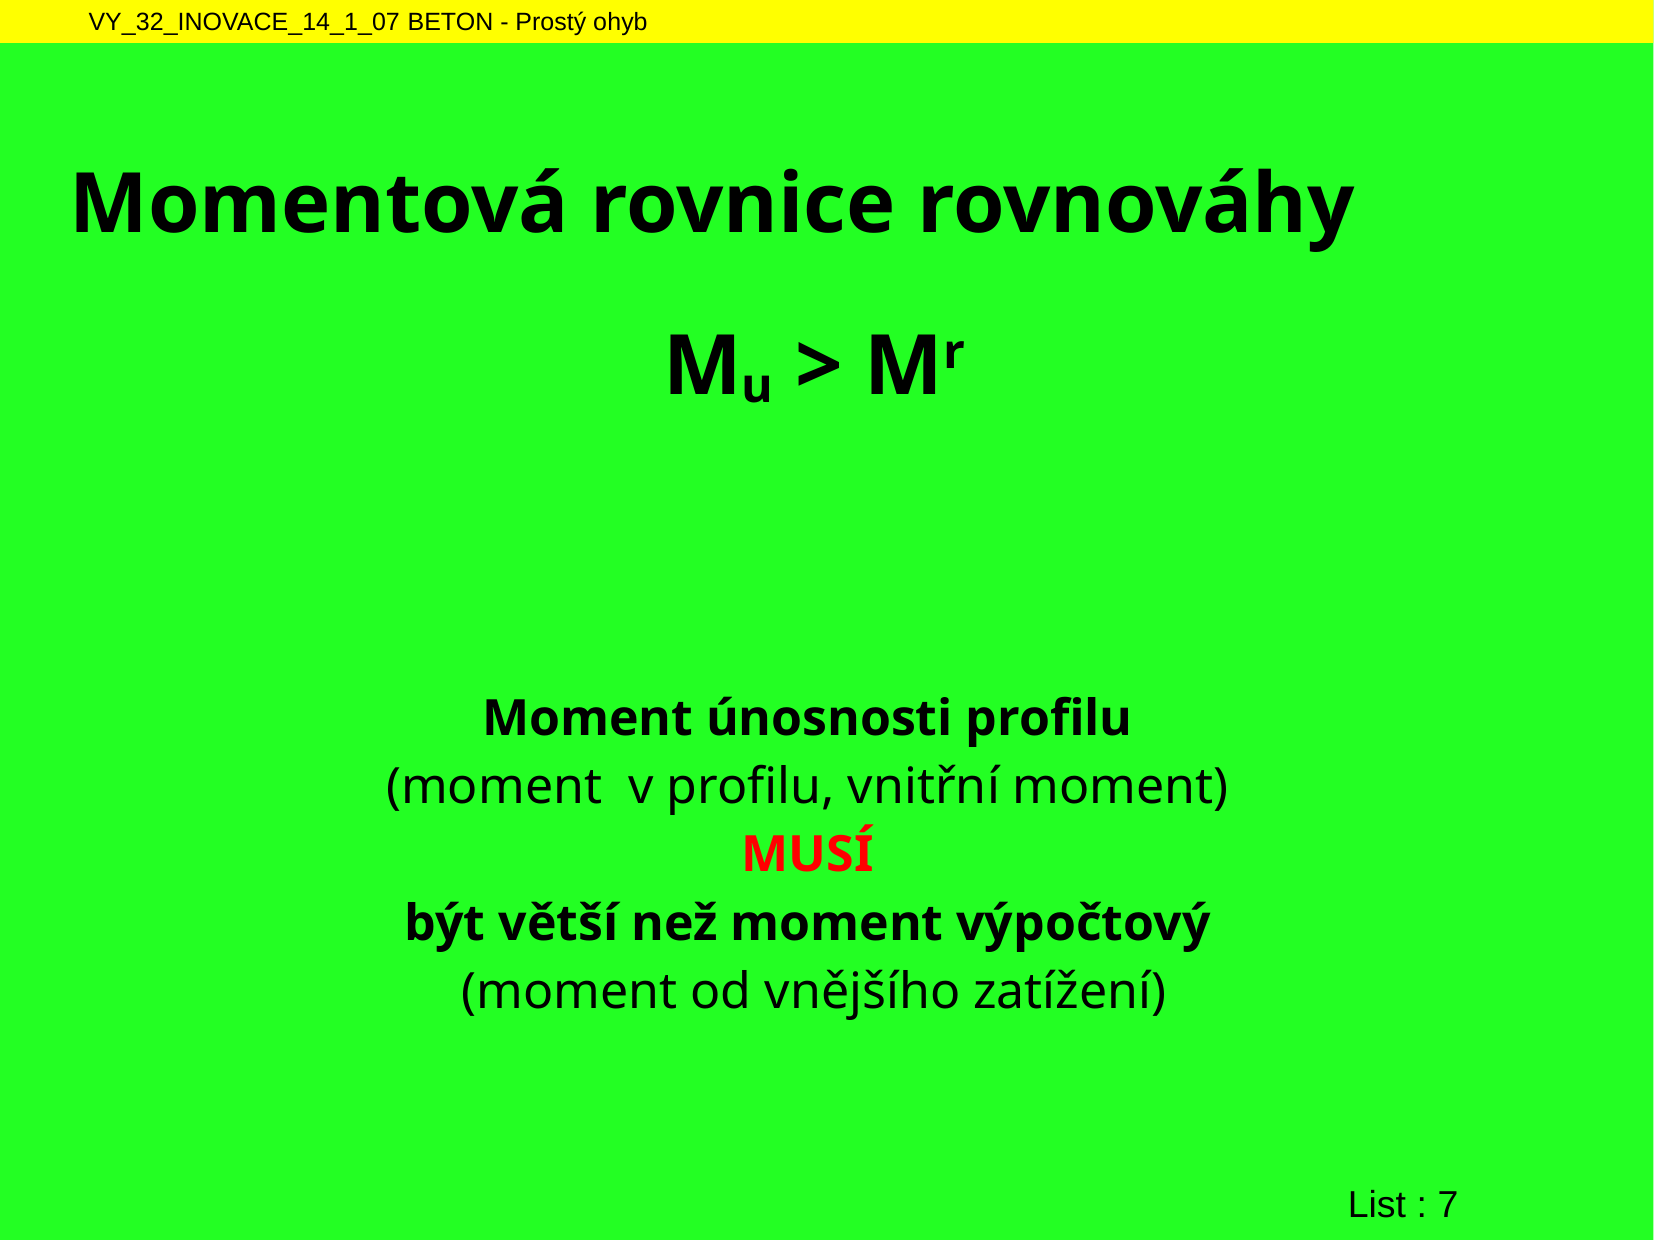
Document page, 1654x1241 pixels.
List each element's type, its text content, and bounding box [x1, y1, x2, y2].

text_box List : <číslo> [1357, 1176, 1599, 1241]
text_box Moment únosnosti profilu (moment v profilu, vnitřní moment) MUSÍ být větší než moment výpočtový (moment od vnějšího zatížení) [65, 671, 1563, 1005]
text_box VY_32_INOVACE_14_1_07 BETON - Prostý ohyb [0, 0, 1654, 43]
text_box Momentová rovnice rovnováhy [52, 133, 1560, 251]
text_box Mu > Mr [491, 295, 1137, 443]
